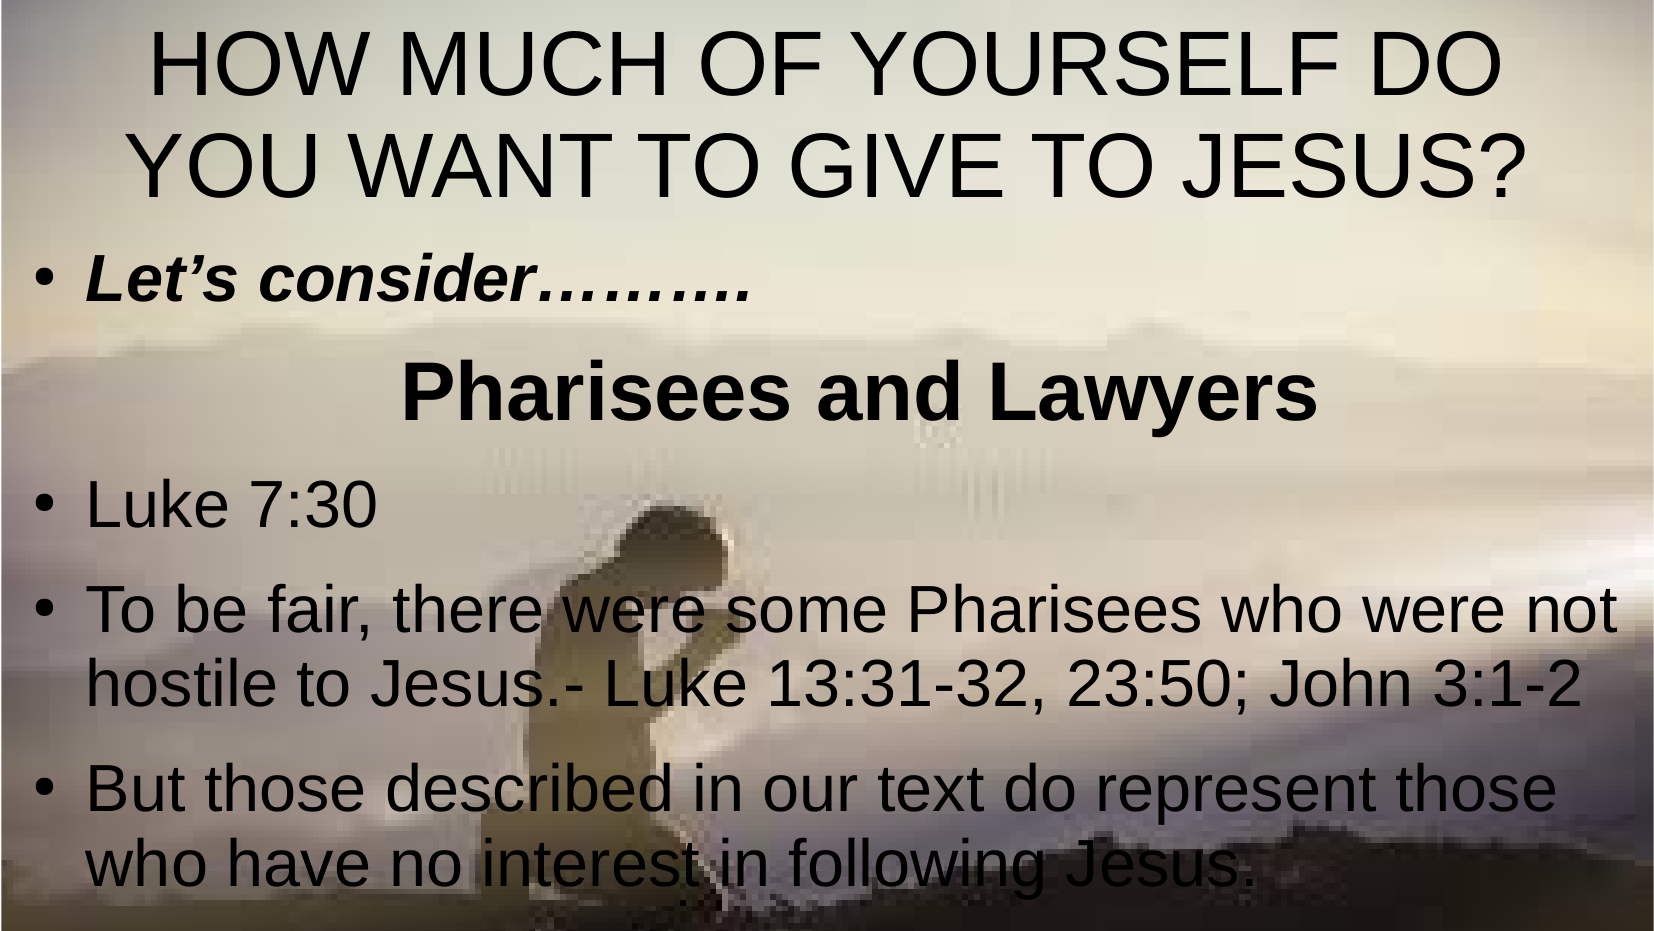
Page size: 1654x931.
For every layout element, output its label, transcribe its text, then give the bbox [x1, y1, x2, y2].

list Let’s consider………. Pharisees and Lawyers Luke 7:30 To be fair, there were some Pharisees who were not hostile to Jesus.- Luke 13:31-32, 23:50; John 3:1-2 But those described in our text do represent those who have no interest in following Jesus. [15, 240, 1636, 931]
title HOW MUCH OF YOURSELF DO YOU WANT TO GIVE TO JESUS? [82, 12, 1571, 218]
picture [1, 0, 1654, 931]
